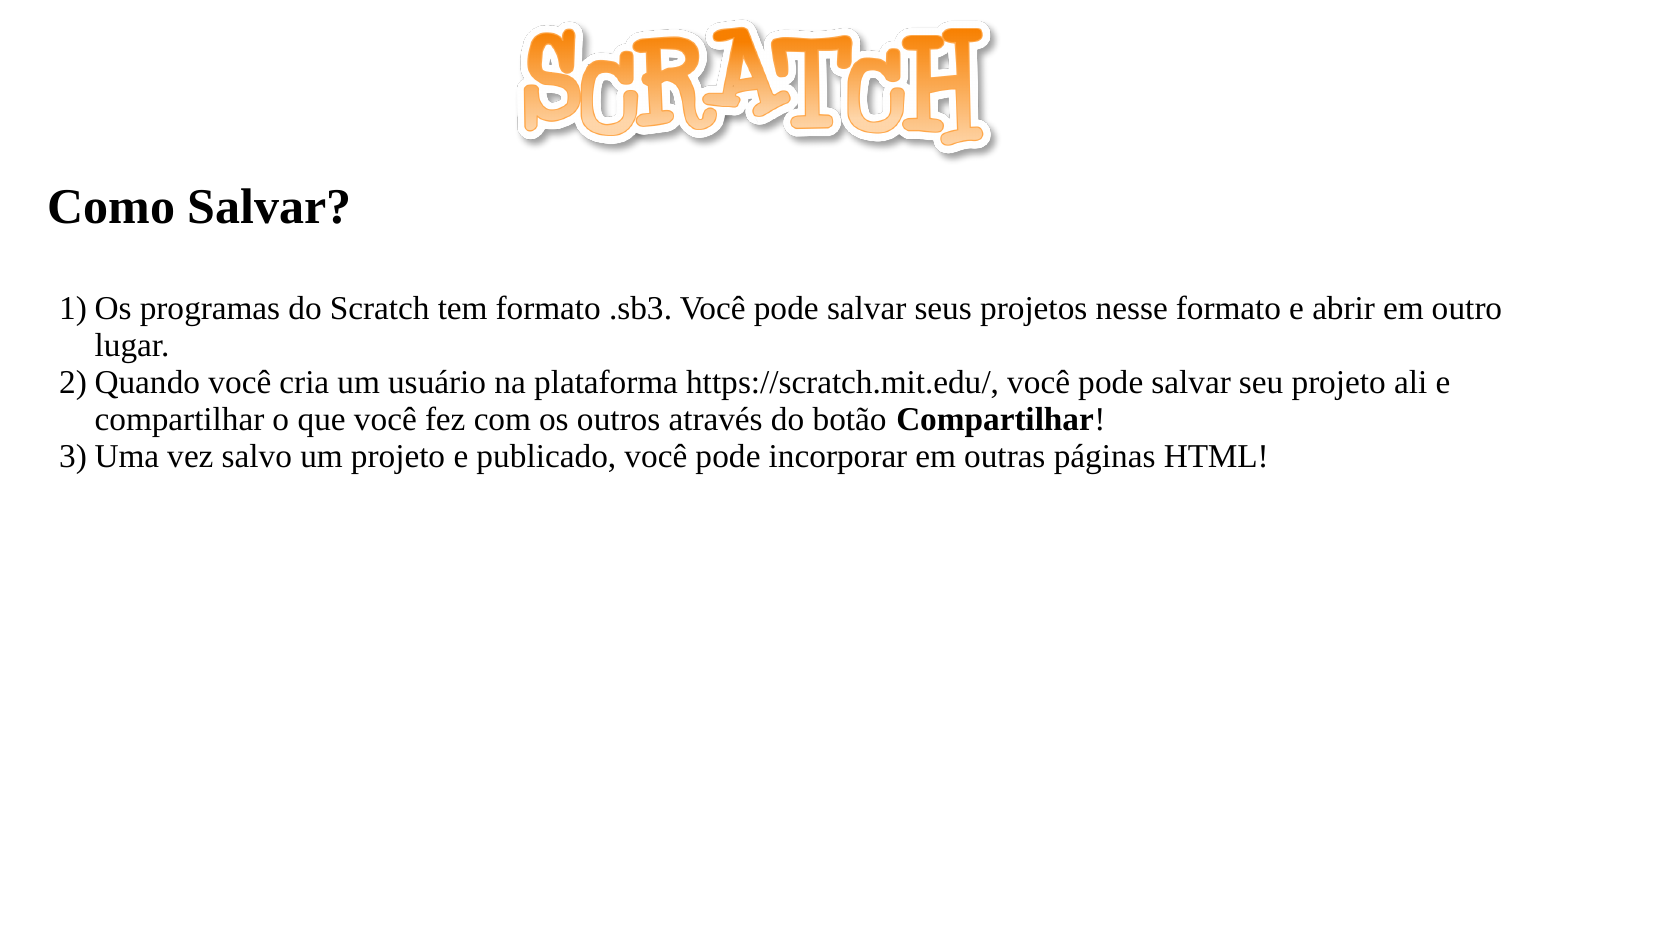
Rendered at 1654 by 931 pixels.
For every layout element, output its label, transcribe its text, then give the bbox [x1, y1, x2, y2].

picture [502, 3, 1019, 147]
text_box Os programas do Scratch tem formato .sb3. Você pode salvar seus projetos nesse formato e abrir em outro lugar. Quando você cria um usuário na plataforma https://scratch.mit.edu/, você pode salvar seu projeto ali e compartilhar o que você fez com os outros através do botão Compartilhar! Uma vez salvo um projeto e publicado, você pode incorporar em outras páginas HTML! [59, 289, 1548, 475]
title Como Salvar? [47, 147, 1536, 266]
